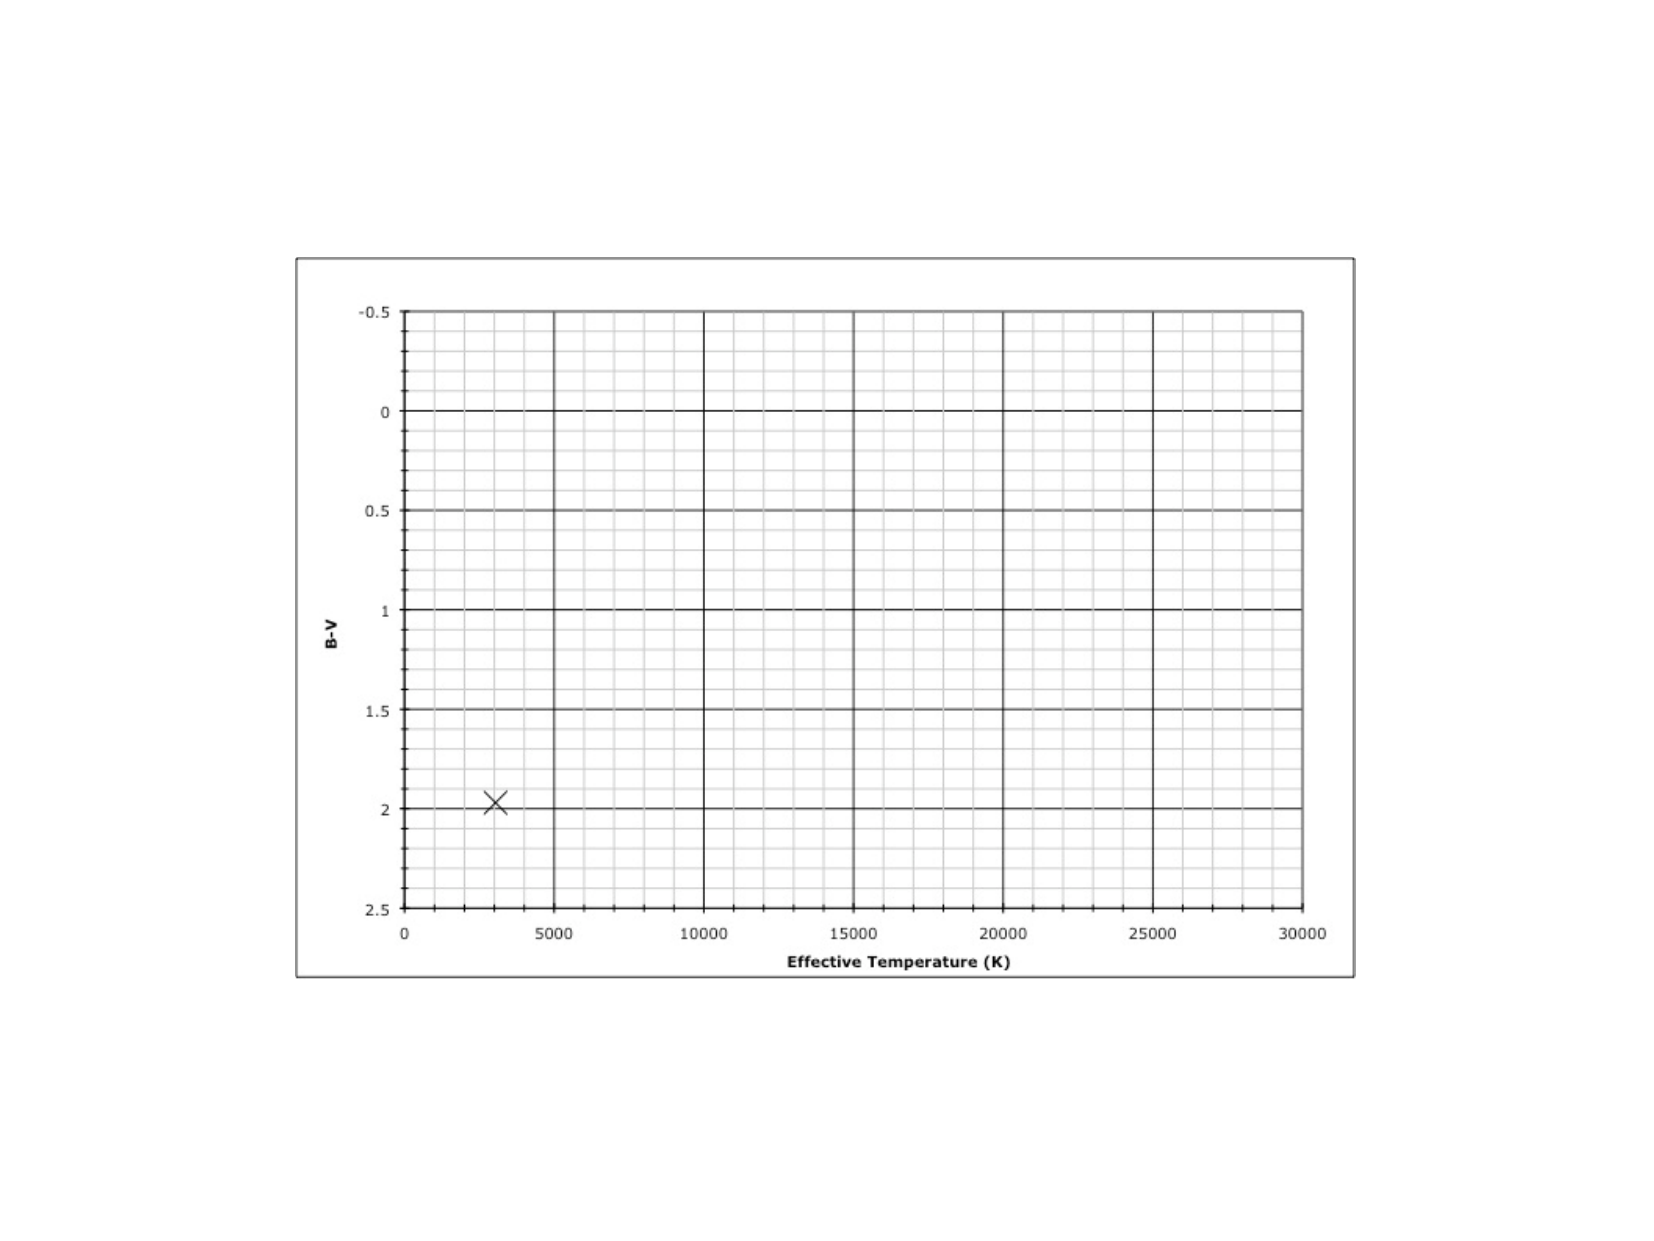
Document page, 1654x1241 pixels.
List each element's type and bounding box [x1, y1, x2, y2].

picture [295, 257, 1356, 980]
